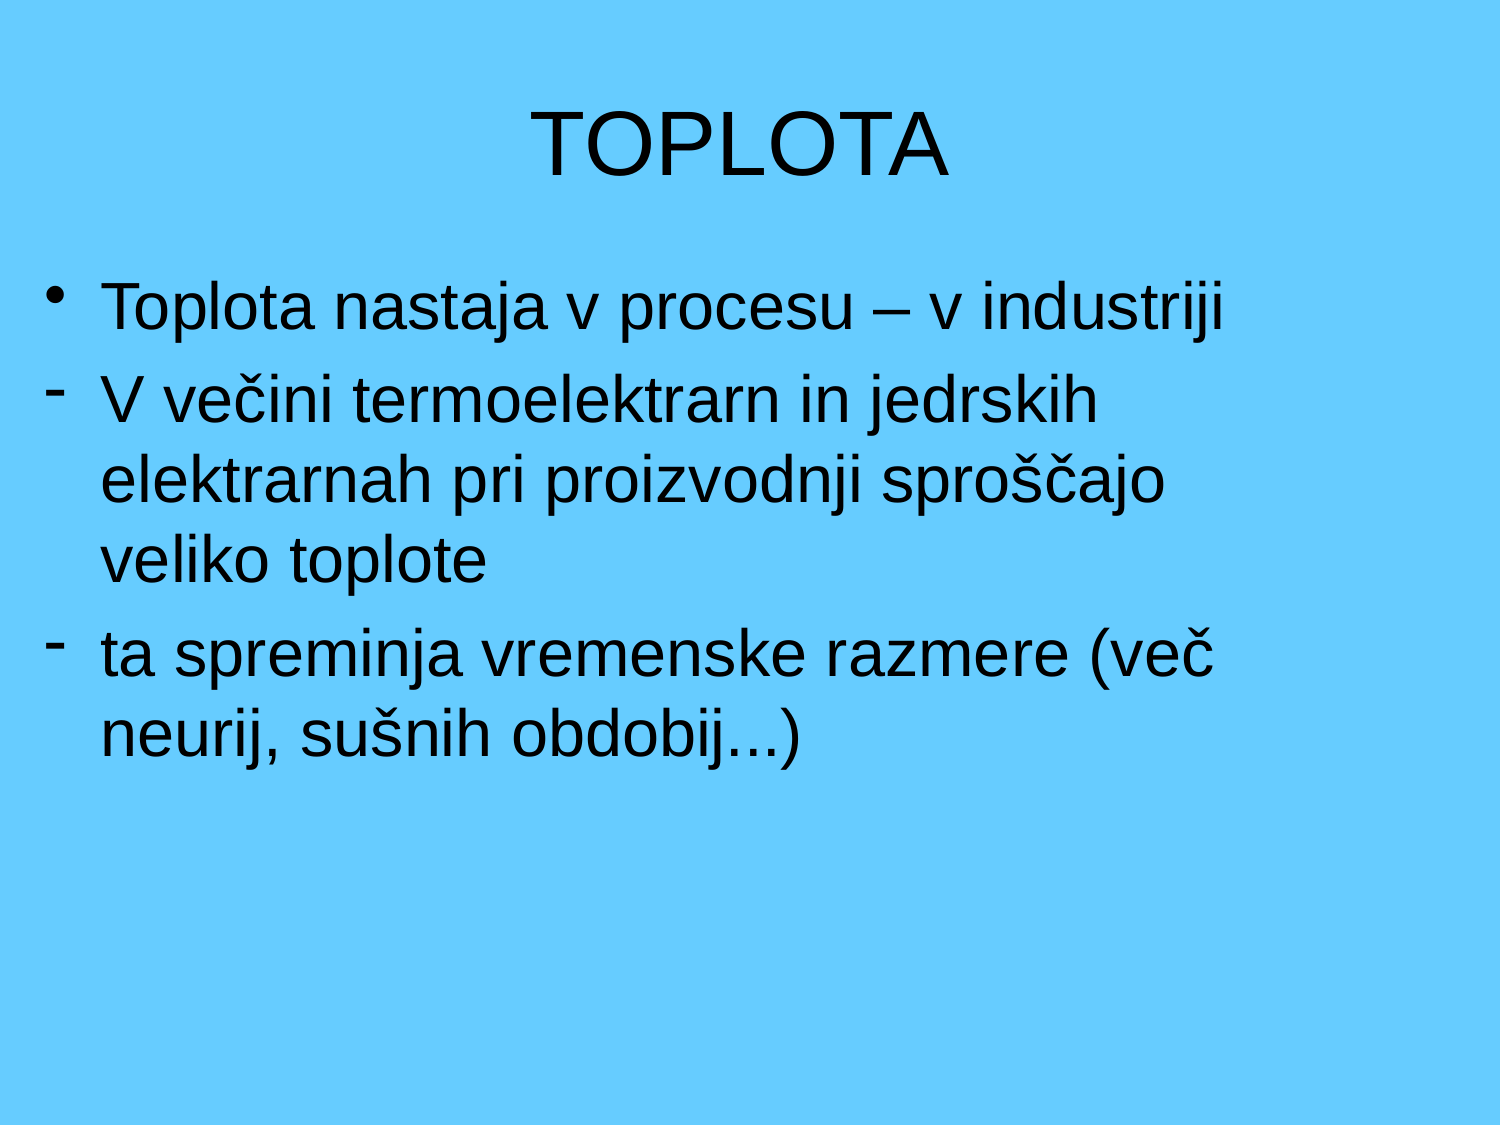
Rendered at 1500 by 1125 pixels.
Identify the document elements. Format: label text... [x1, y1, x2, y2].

title TOPLOTA [75, 45, 1425, 233]
list Toplota nastaja v procesu – v industriji V večini termoelektrarn in jedrskih elektrarnah pri proizvodnji sproščajo veliko toplote ta spreminja vremenske razmere (več neurij, sušnih obdobij...) [29, 255, 1247, 998]
